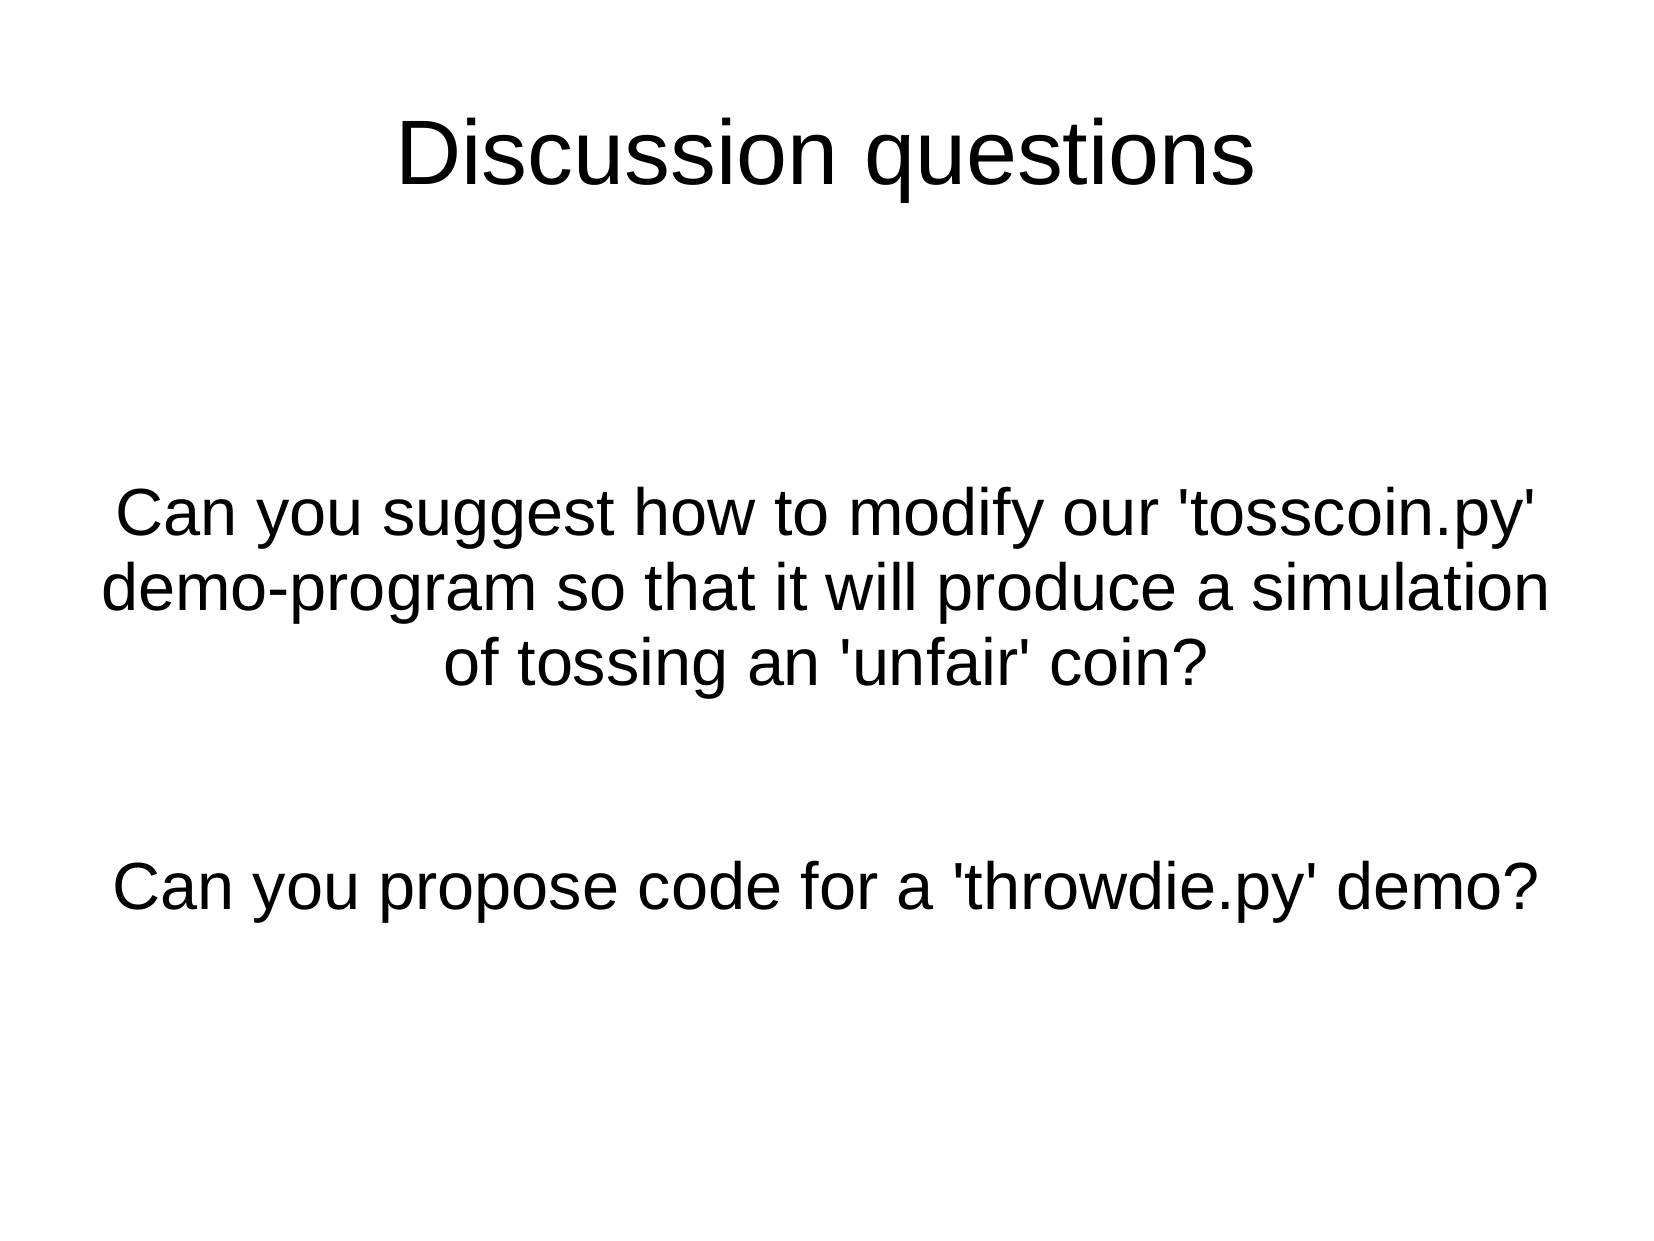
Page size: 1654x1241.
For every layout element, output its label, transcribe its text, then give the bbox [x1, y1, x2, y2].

title Discussion questions [82, 56, 1571, 250]
subtitle Can you suggest how to modify our 'tosscoin.py' demo-program so that it will produce a simulation of tossing an 'unfair' coin? Can you propose code for a 'throwdie.py' demo? [82, 297, 1571, 1102]
